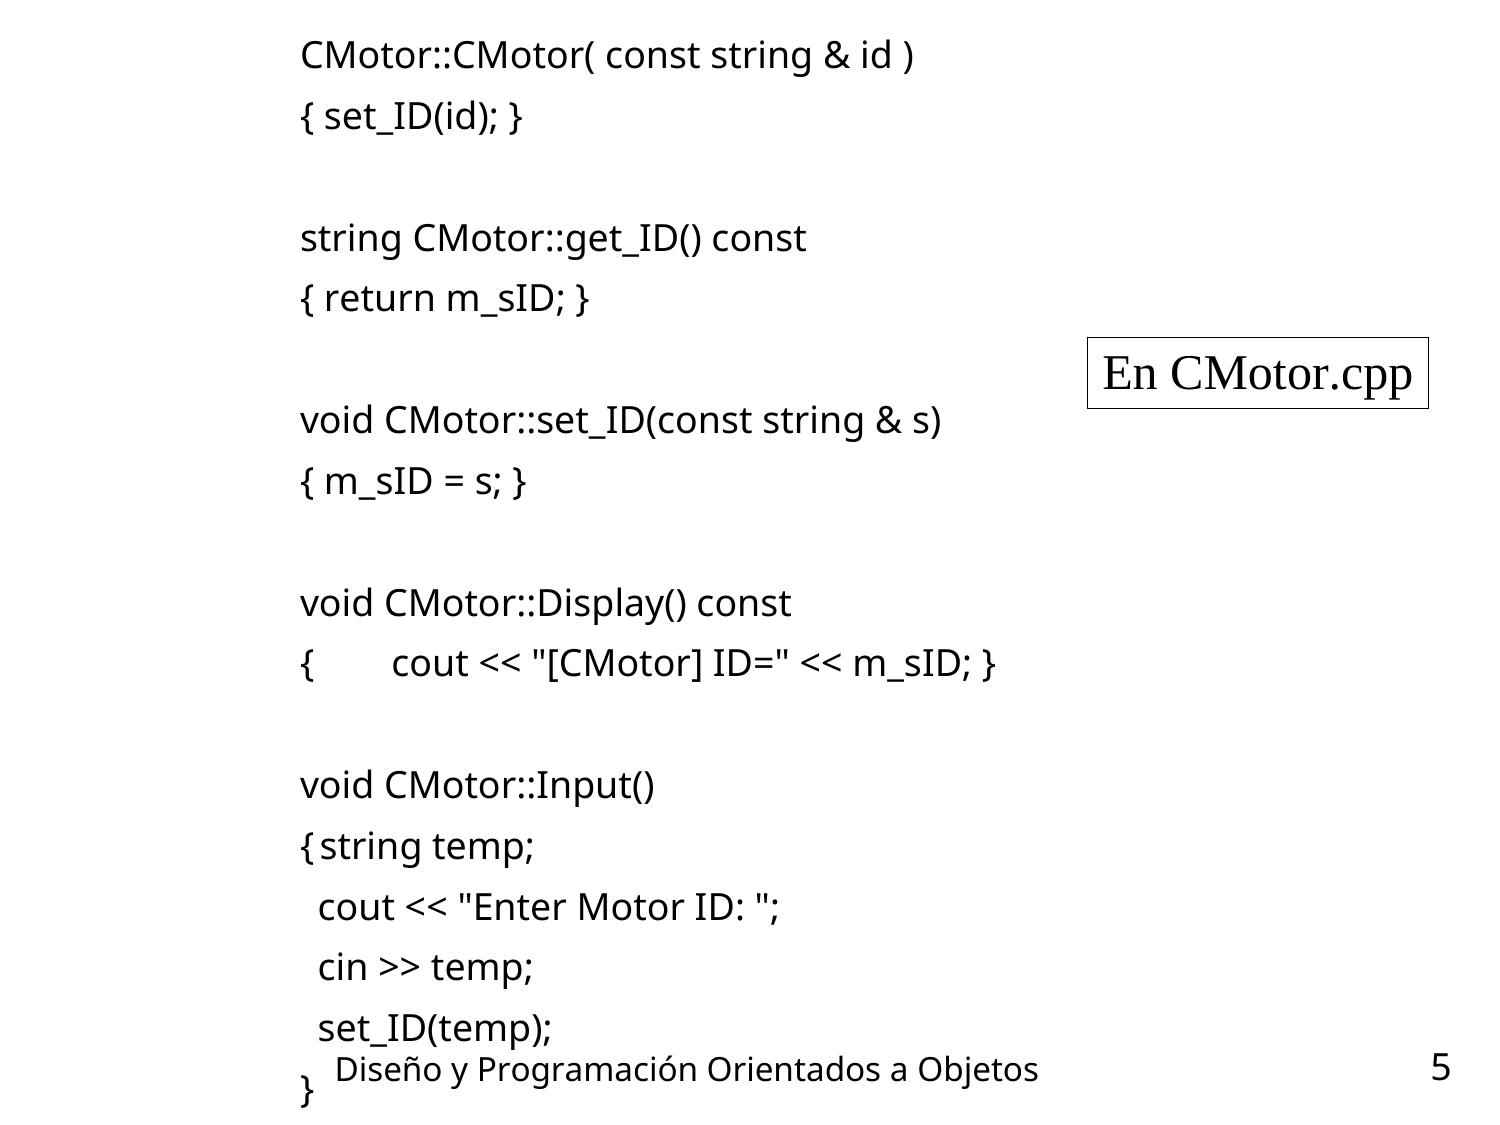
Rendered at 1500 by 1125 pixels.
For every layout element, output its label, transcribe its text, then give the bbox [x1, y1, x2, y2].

list CMotor::CMotor( const string & id )‏ { set_ID(id); } string CMotor::get_ID() const { return m_sID; } void CMotor::set_ID(const string & s)‏ { m_sID = s; } void CMotor::Display() const { cout << "[CMotor] ID=" << m_sID; } void CMotor::Input()‏ { string temp; cout << "Enter Motor ID: "; cin >> temp; set_ID(temp); } [300, 28, 1462, 1073]
text_box En CMotor.cpp [1087, 337, 1429, 409]
